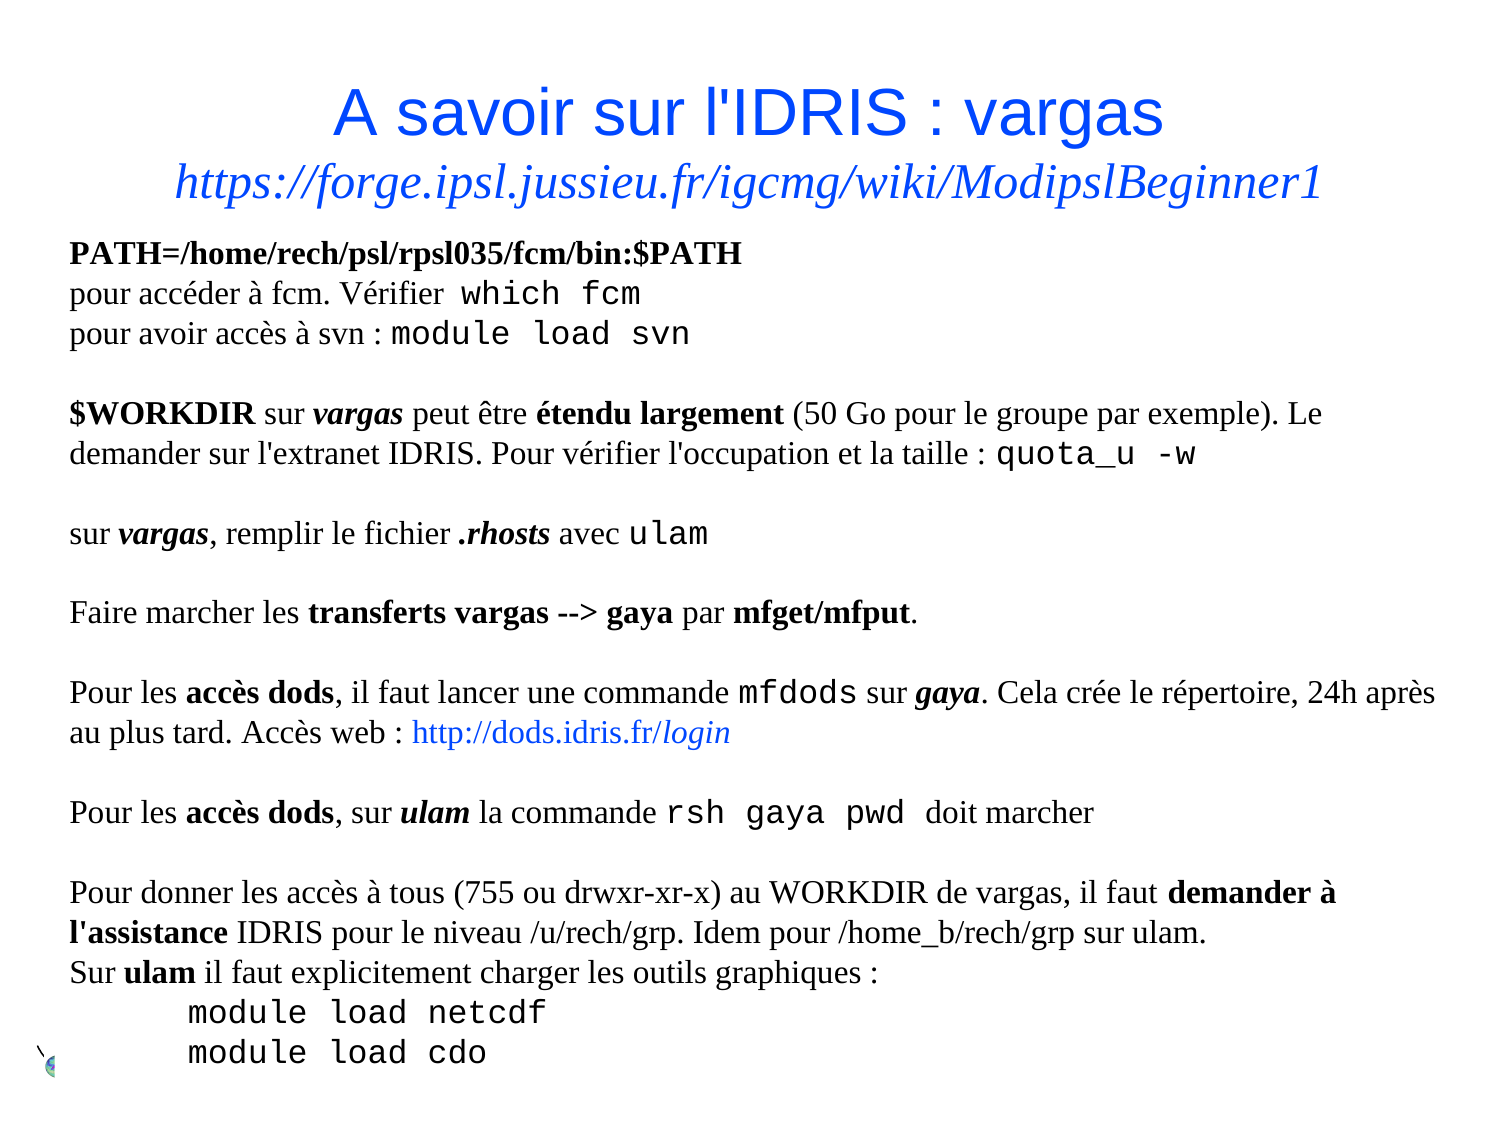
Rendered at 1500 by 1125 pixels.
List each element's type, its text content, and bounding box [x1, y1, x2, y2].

picture [44, 1054, 54, 1079]
text_box PATH=/home/rech/psl/rpsl035/fcm/bin:$PATH pour accéder à fcm. Vérifier which fcm pour avoir accès à svn : module load svn $WORKDIR sur vargas peut être étendu largement (50 Go pour le groupe par exemple). Le demander sur l'extranet IDRIS. Pour vérifier l'occupation et la taille : quota_u -w sur vargas, remplir le fichier .rhosts avec ulam Faire marcher les transferts vargas --> gaya par mfget/mfput. Pour les accès dods, il faut lancer une commande mfdods sur gaya. Cela crée le répertoire, 24h après au plus tard. Accès web : http://dods.idris.fr/login Pour les accès dods, sur ulam la commande rsh gaya pwd doit marcher Pour donner les accès à tous (755 ou drwxr-xr-x) au WORKDIR de vargas, il faut demander à l'assistance IDRIS pour le niveau /u/rech/grp. Idem pour /home_b/rech/grp sur ulam. Sur ulam il faut explicitement charger les outils graphiques : module load netcdf module load cdo [54, 223, 1455, 1125]
title A savoir sur l'IDRIS : vargas https://forge.ipsl.jussieu.fr/igcmg/wiki/ModipslBeginner1 [75, 20, 1425, 223]
